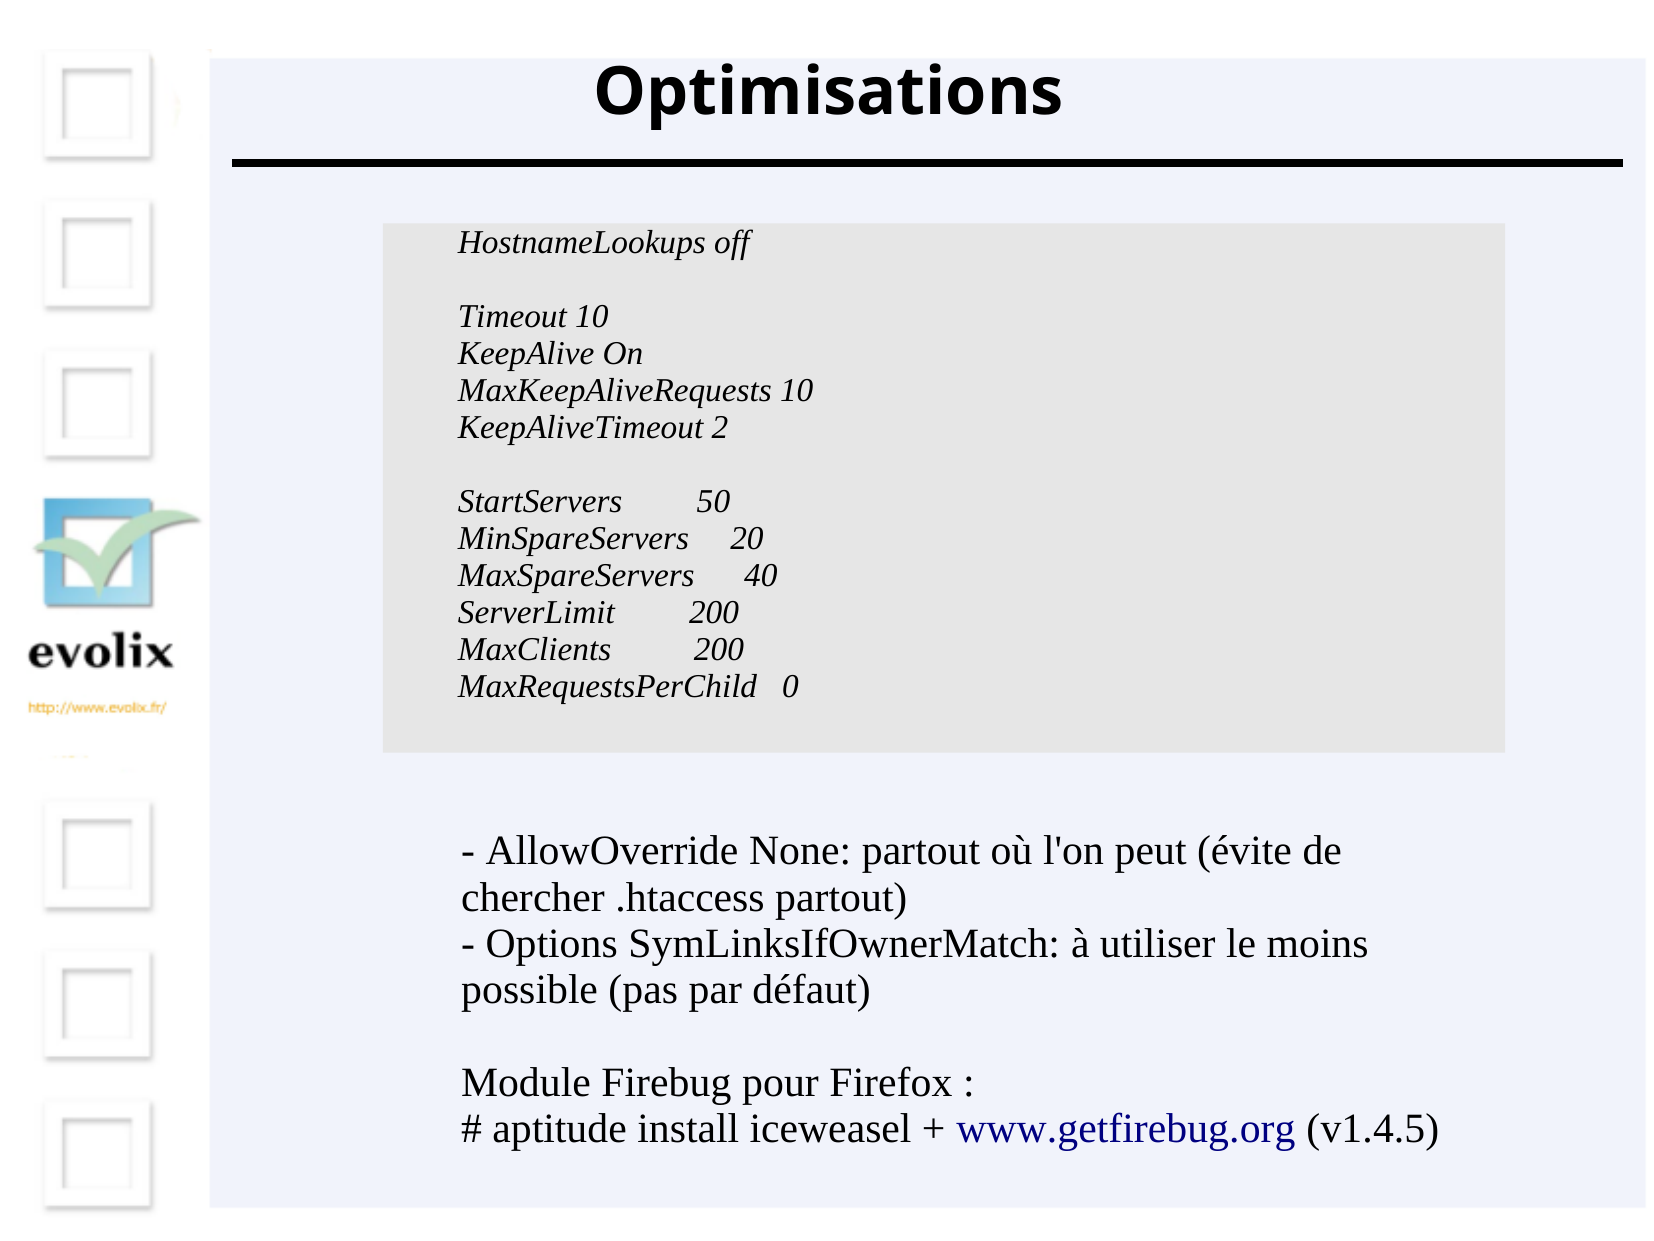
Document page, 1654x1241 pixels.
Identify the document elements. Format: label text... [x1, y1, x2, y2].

subtitle - AllowOverride None: partout où l'on peut (évite de chercher .htaccess partout) - Options SymLinksIfOwnerMatch: à utiliser le moins possible (pas par défaut) Module Firebug pour Firefox : # aptitude install iceweasel + www.getfirebug.org (v1.4.5) [385, 812, 1479, 1167]
picture [0, 49, 1654, 1218]
text_box HostnameLookups off Timeout 10 KeepAlive On MaxKeepAliveRequests 10 KeepAliveTimeout 2 StartServers 50 MinSpareServers 20 MaxSpareServers 40 ServerLimit 200 MaxClients 200 MaxRequestsPerChild 0 [382, 223, 1506, 753]
title Optimisations [341, 0, 1316, 178]
